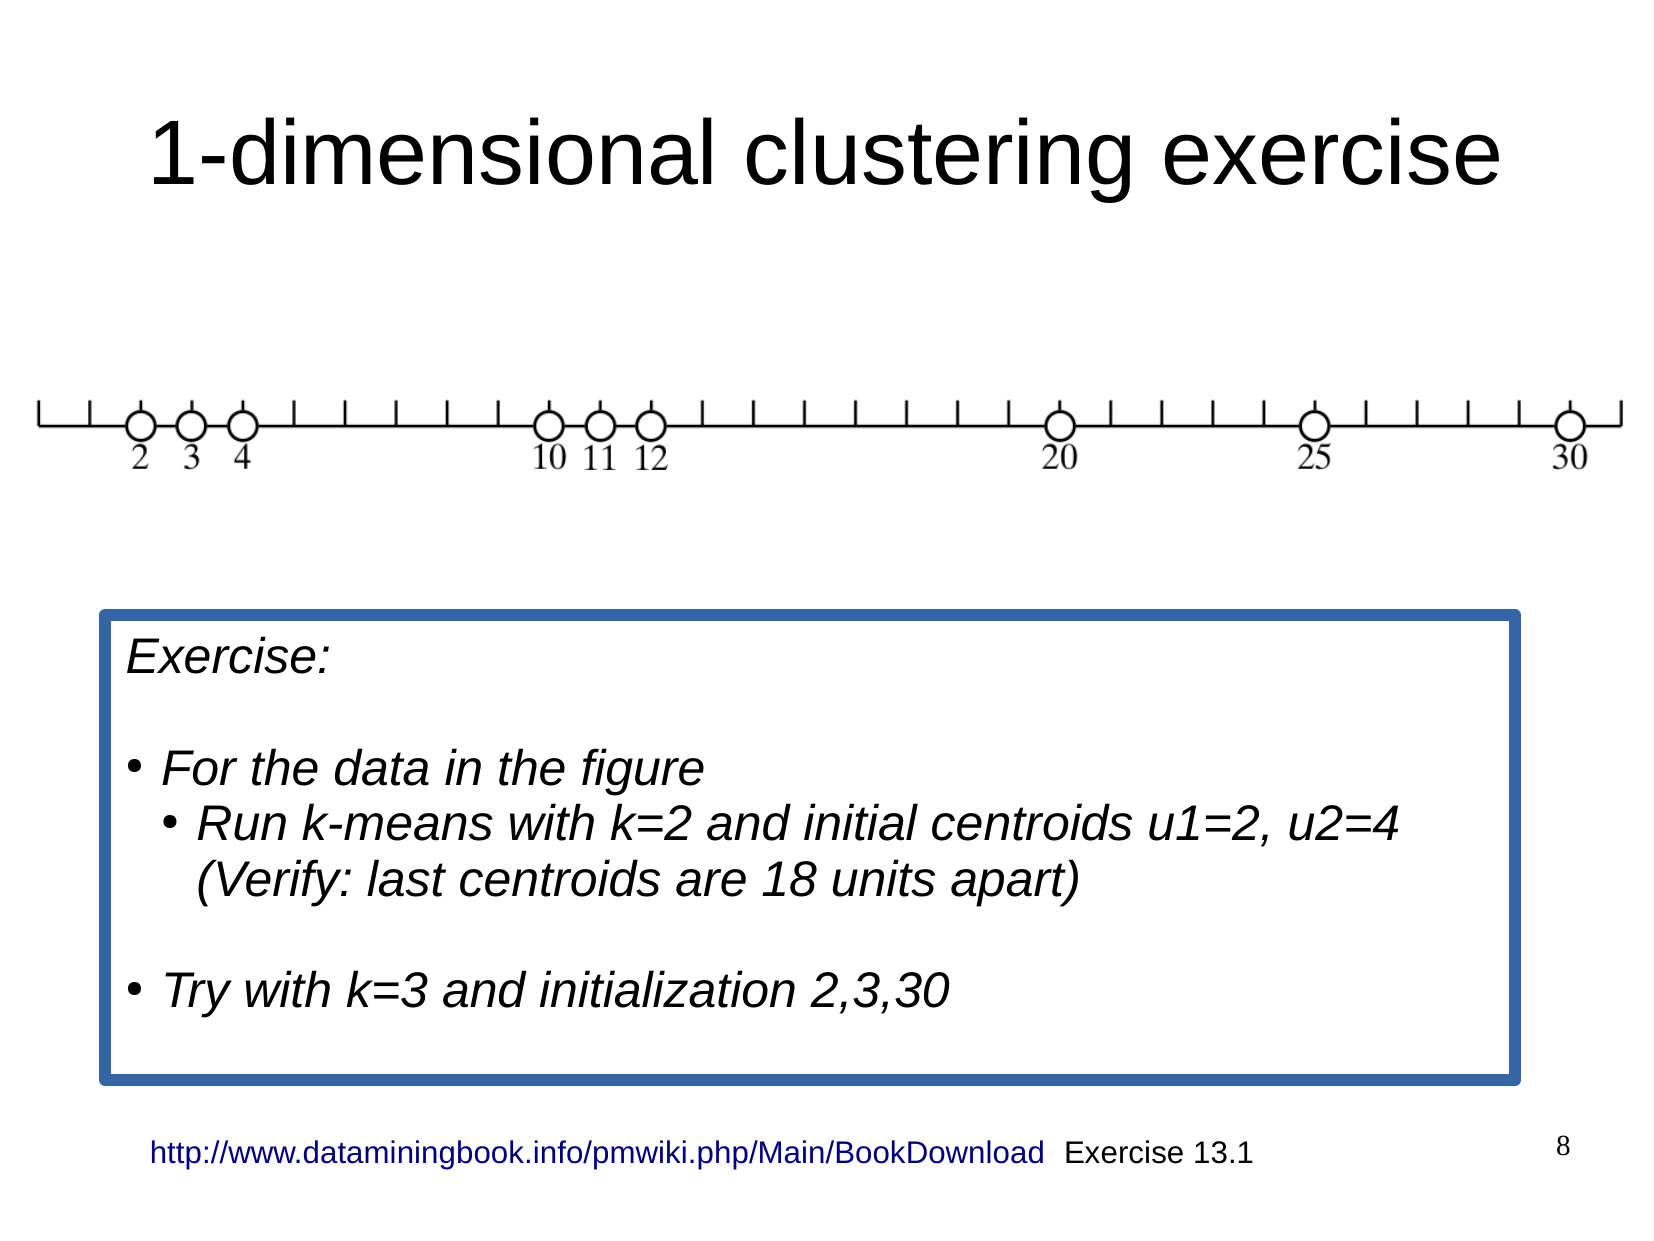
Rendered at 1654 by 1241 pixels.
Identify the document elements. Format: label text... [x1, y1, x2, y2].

title 1-dimensional clustering exercise [82, 49, 1571, 257]
text_box Exercise: For the data in the figure Run k-means with k=2 and initial centroids u1=2, u2=4 (Verify: last centroids are 18 units apart) Try with k=3 and initialization 2,3,30 [105, 615, 1516, 1081]
text_box http://www.dataminingbook.info/pmwiki.php/Main/BookDownload Exercise 13.1 [135, 1128, 1501, 1186]
picture [0, 344, 1654, 492]
